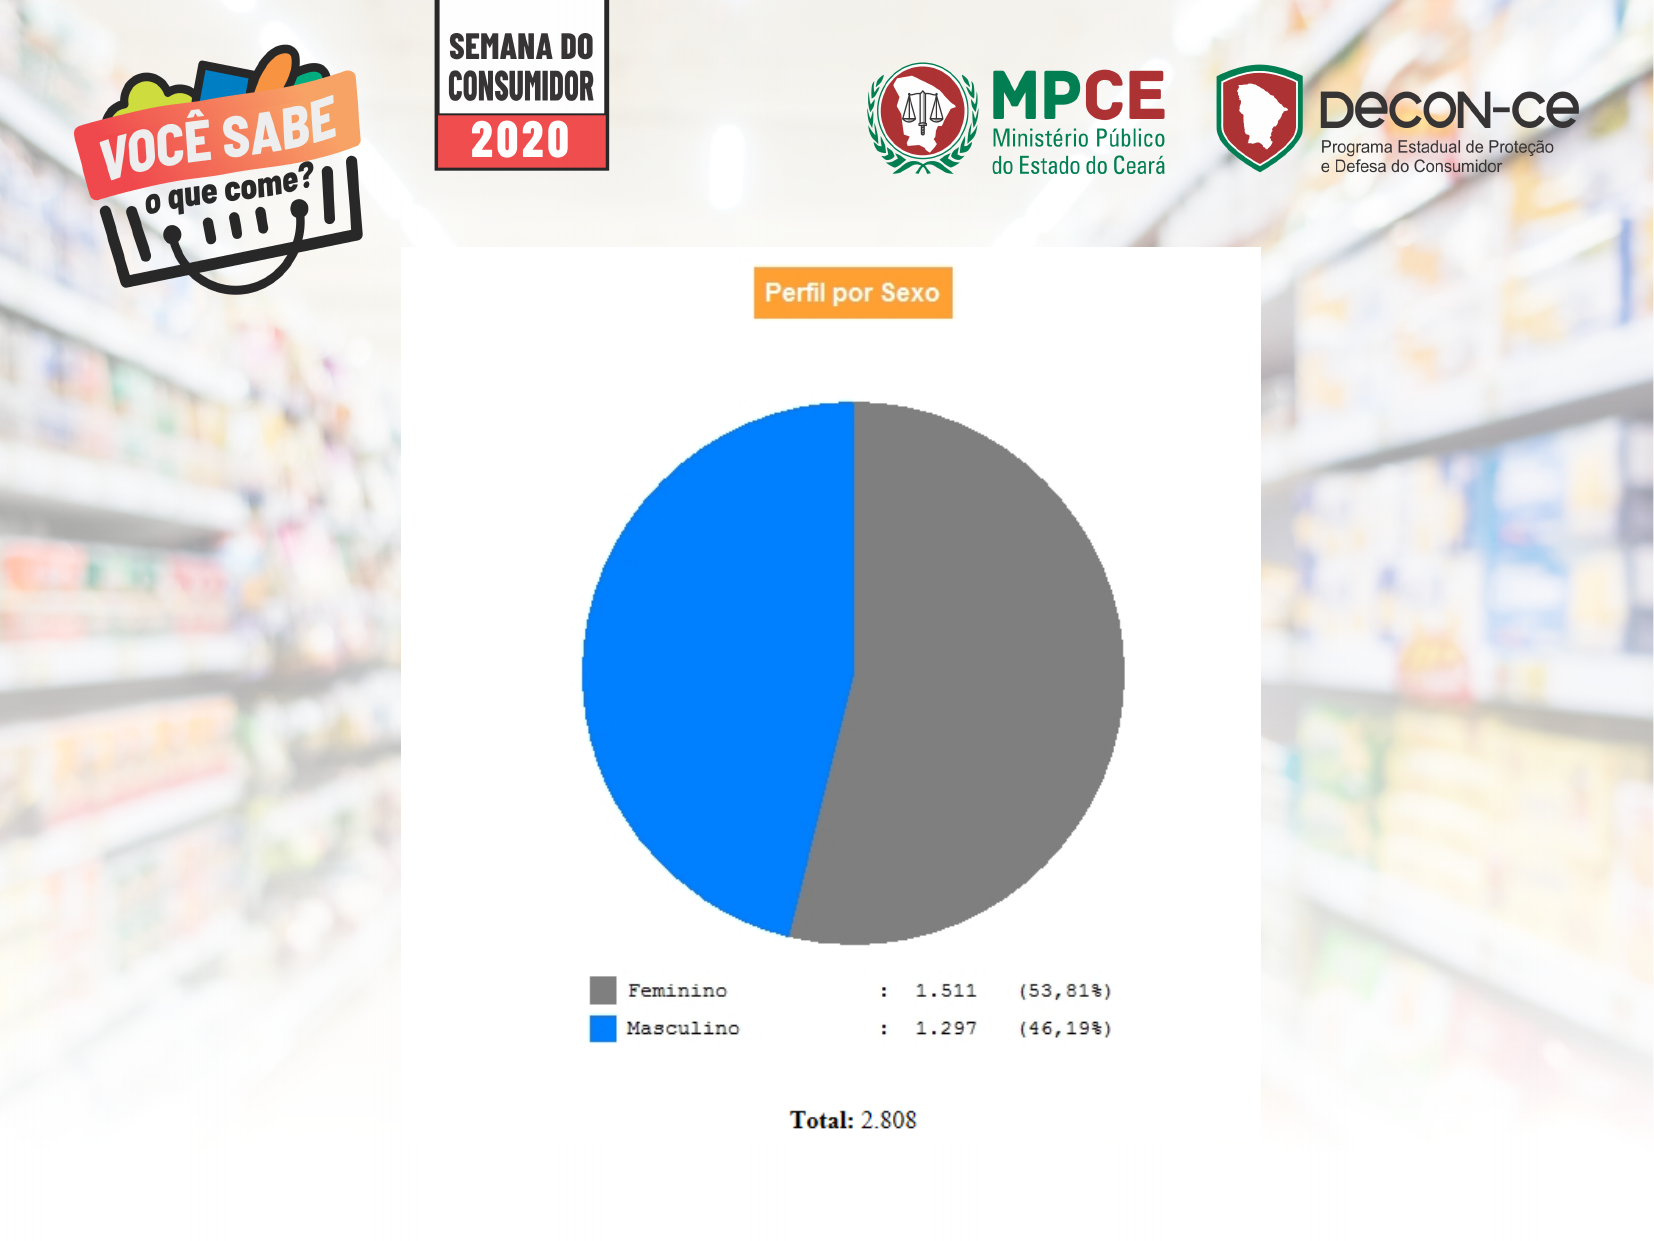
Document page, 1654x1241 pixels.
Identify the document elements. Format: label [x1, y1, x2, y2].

picture [401, 248, 1261, 1141]
